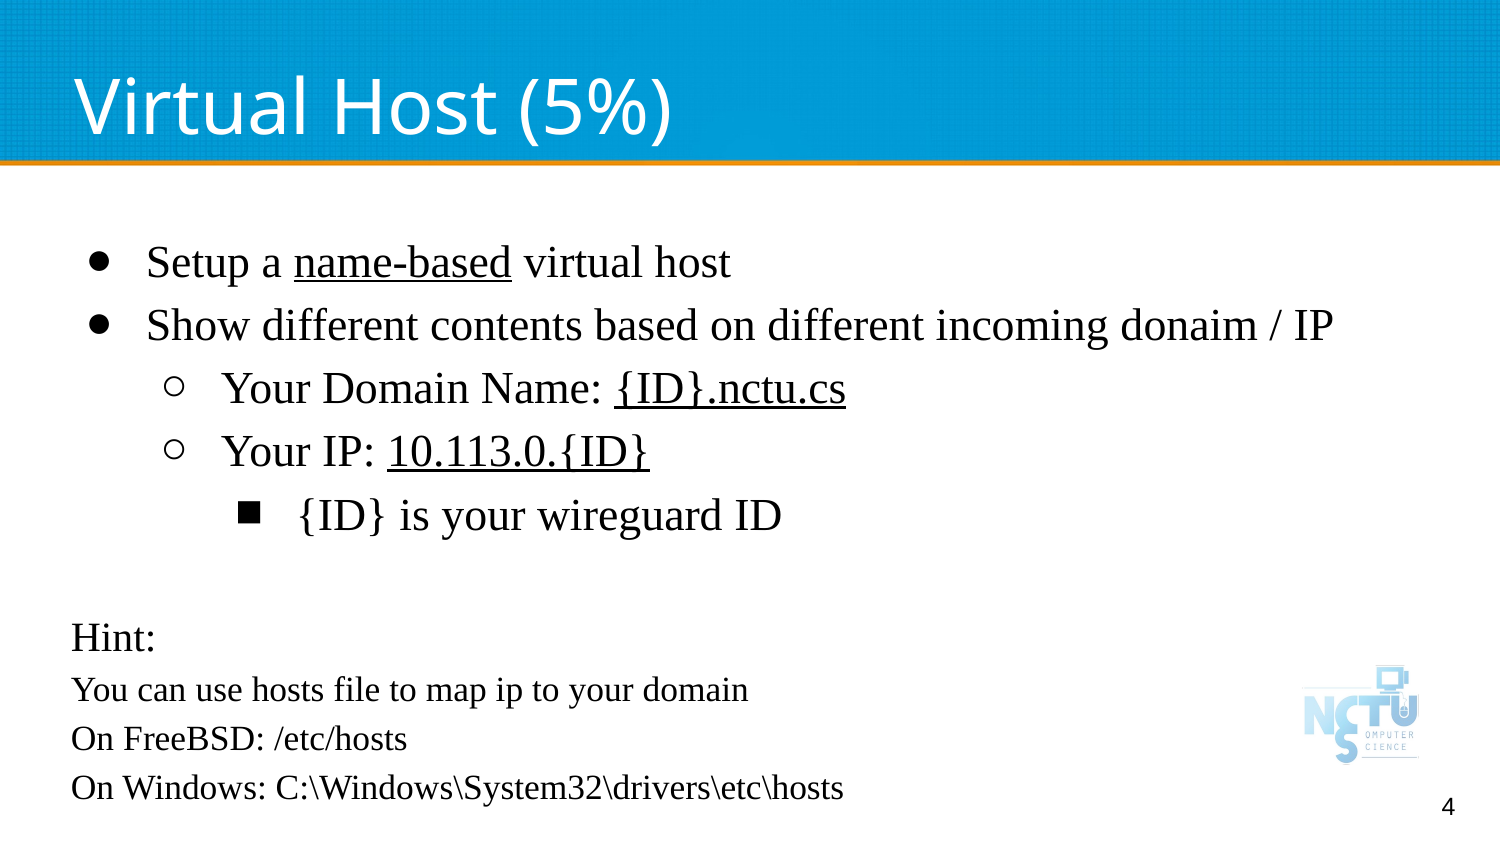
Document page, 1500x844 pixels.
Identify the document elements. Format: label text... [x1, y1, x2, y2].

title Virtual Host (5%) [74, 33, 1425, 175]
picture [0, 160, 1500, 844]
slide_number <number> [1403, 779, 1494, 844]
list Setup a name-based virtual host Show different contents based on different incoming donaim / IP Your Domain Name: {ID}.nctu.cs Your IP: 10.113.0.{ID} {ID} is your wireguard ID Hint: You can use hosts file to map ip to your domain On FreeBSD: /etc/hosts On Windows: C:\Windows\System32\drivers\etc\hosts [70, 223, 1454, 844]
